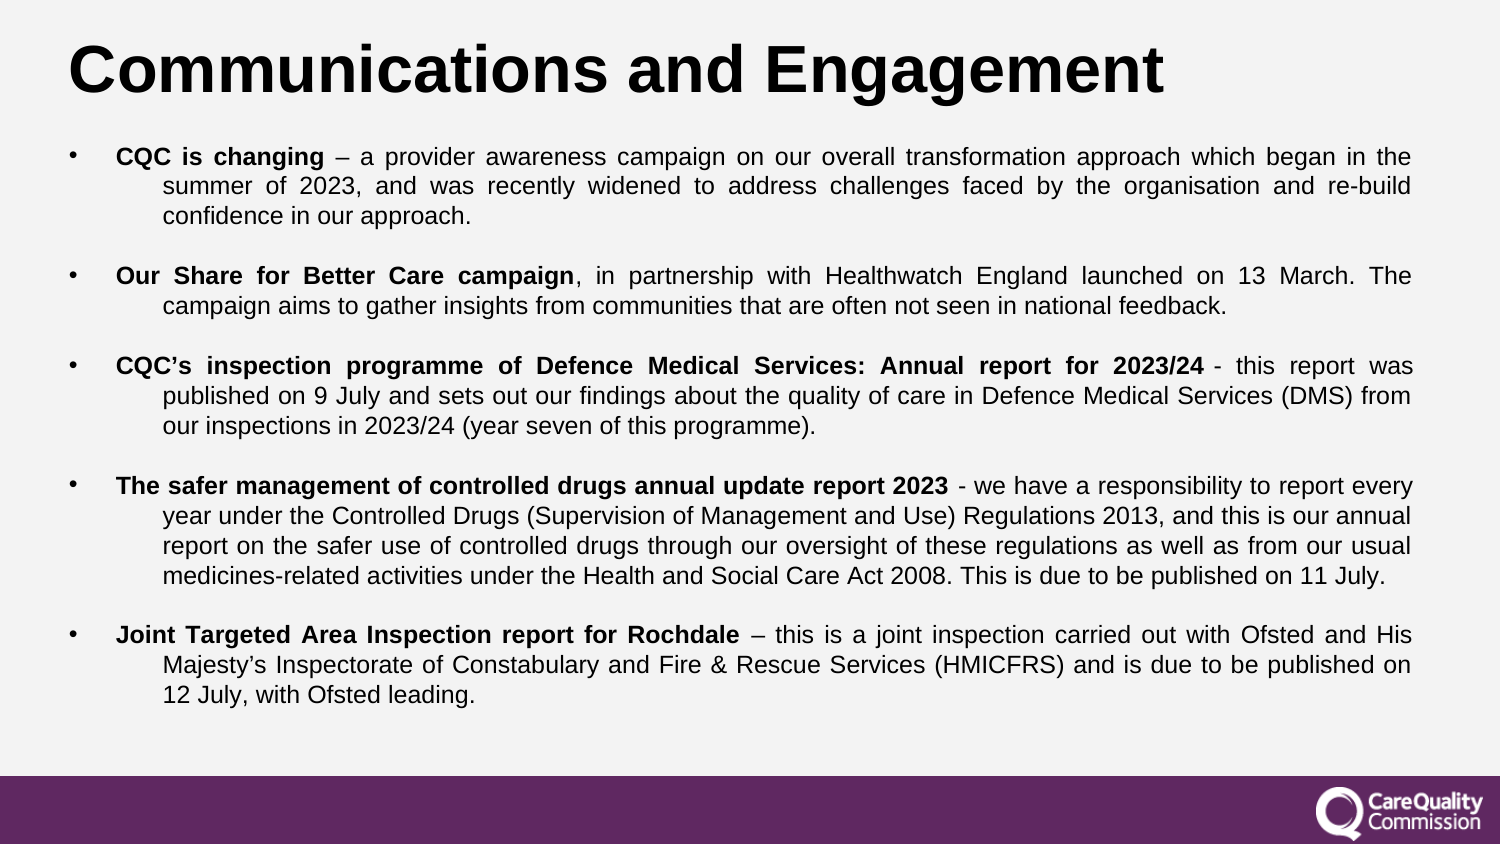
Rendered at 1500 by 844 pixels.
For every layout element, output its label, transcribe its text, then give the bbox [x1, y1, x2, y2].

text_box CQC is changing – a provider awareness campaign on our overall transformation approach which began in the summer of 2023, and was recently widened to address challenges faced by the organisation and re-build confidence in our approach. Our Share for Better Care campaign, in partnership with Healthwatch England launched on 13 March. The campaign aims to gather insights from communities that are often not seen in national feedback. CQC’s inspection programme of Defence Medical Services: Annual report for 2023/24 - this report was published on 9 July and sets out our findings about the quality of care in Defence Medical Services (DMS) from our inspections in 2023/24 (year seven of this programme). The safer management of controlled drugs annual update report 2023 - we have a responsibility to report every year under the Controlled Drugs (Supervision of Management and Use) Regulations 2013, and this is our annual report on the safer use of controlled drugs through our oversight of these regulations as well as from our usual medicines-related activities under the Health and Social Care Act 2008. This is due to be published on 11 July. Joint Targeted Area Inspection report for Rochdale – this is a joint inspection carried out with Ofsted and His Majesty’s Inspectorate of Constabulary and Fire & Rescue Services (HMICFRS) and is due to be published on 12 July, with Ofsted leading. [53, 132, 1430, 759]
title Communications and Engagement [53, 18, 1404, 132]
